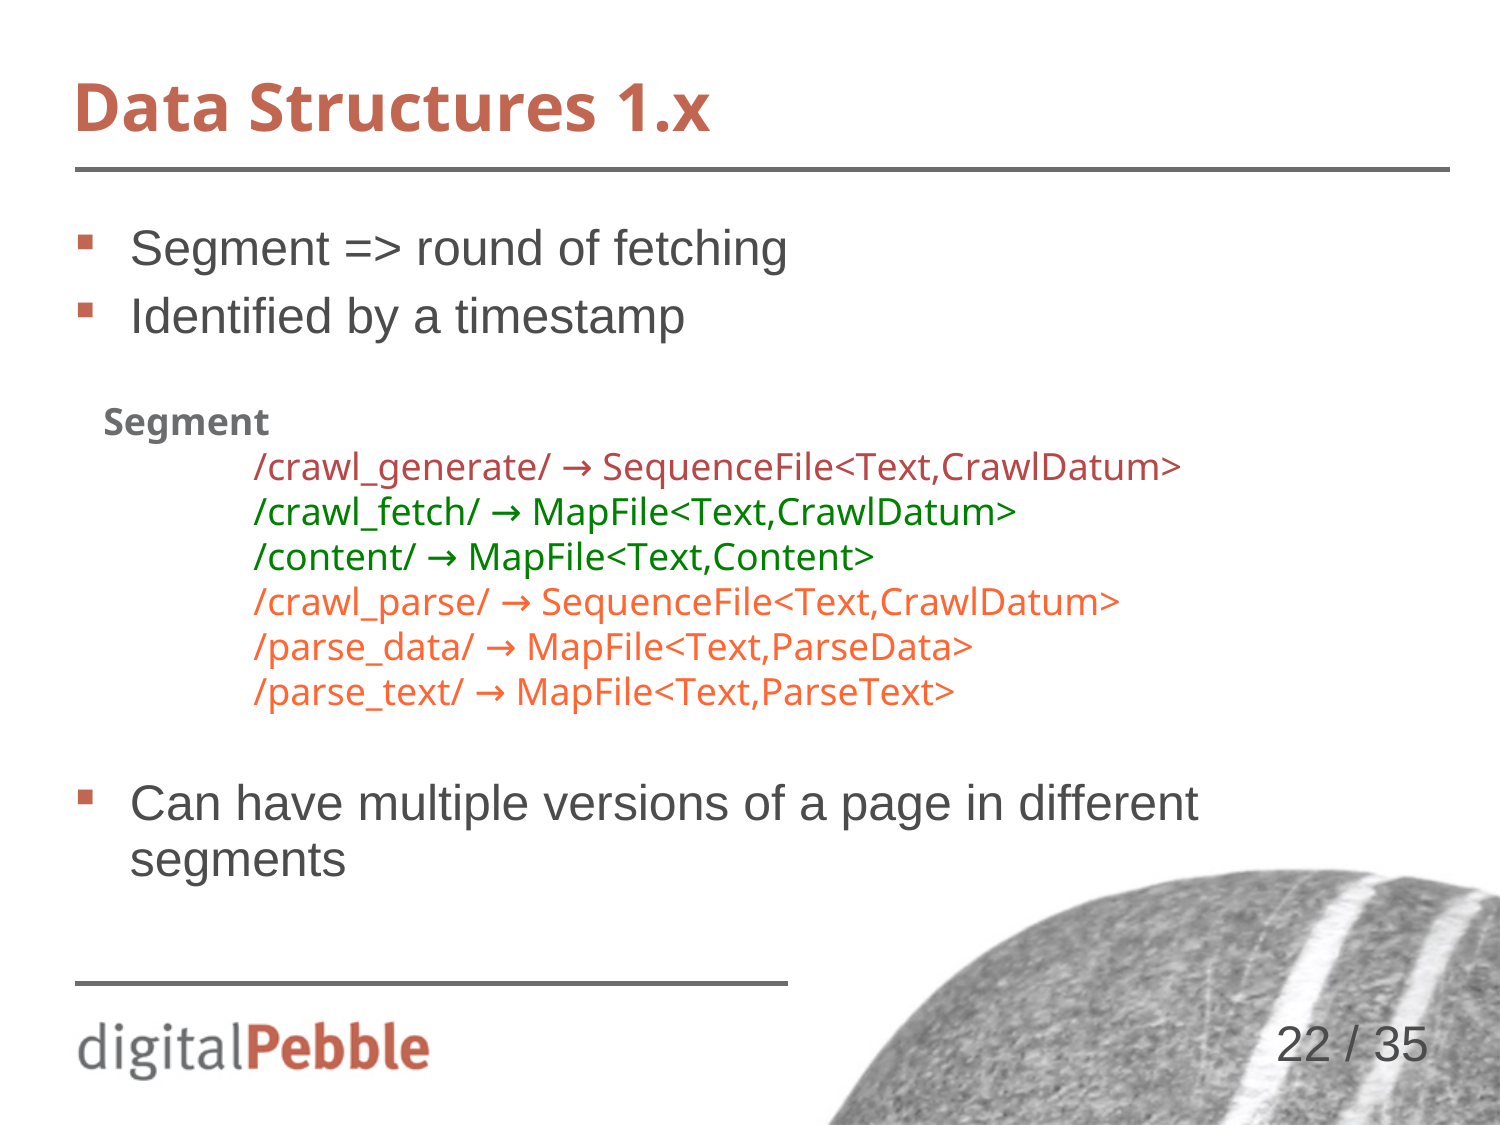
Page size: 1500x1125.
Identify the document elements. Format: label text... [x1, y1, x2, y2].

list Can have multiple versions of a page in different segments [59, 767, 1388, 916]
picture [0, 0, 1500, 1125]
list Segment => round of fetching Identified by a timestamp [59, 212, 1388, 355]
text_box Segment /crawl_generate/ → SequenceFile<Text,CrawlDatum> /crawl_fetch/ → MapFile<Text,CrawlDatum> /content/ → MapFile<Text,Content> /crawl_parse/ → SequenceFile<Text,CrawlDatum> /parse_data/ → MapFile<Text,ParseData> /parse_text/ → MapFile<Text,ParseText> [88, 390, 1388, 721]
title Data Structures 1.x [57, 37, 1438, 174]
